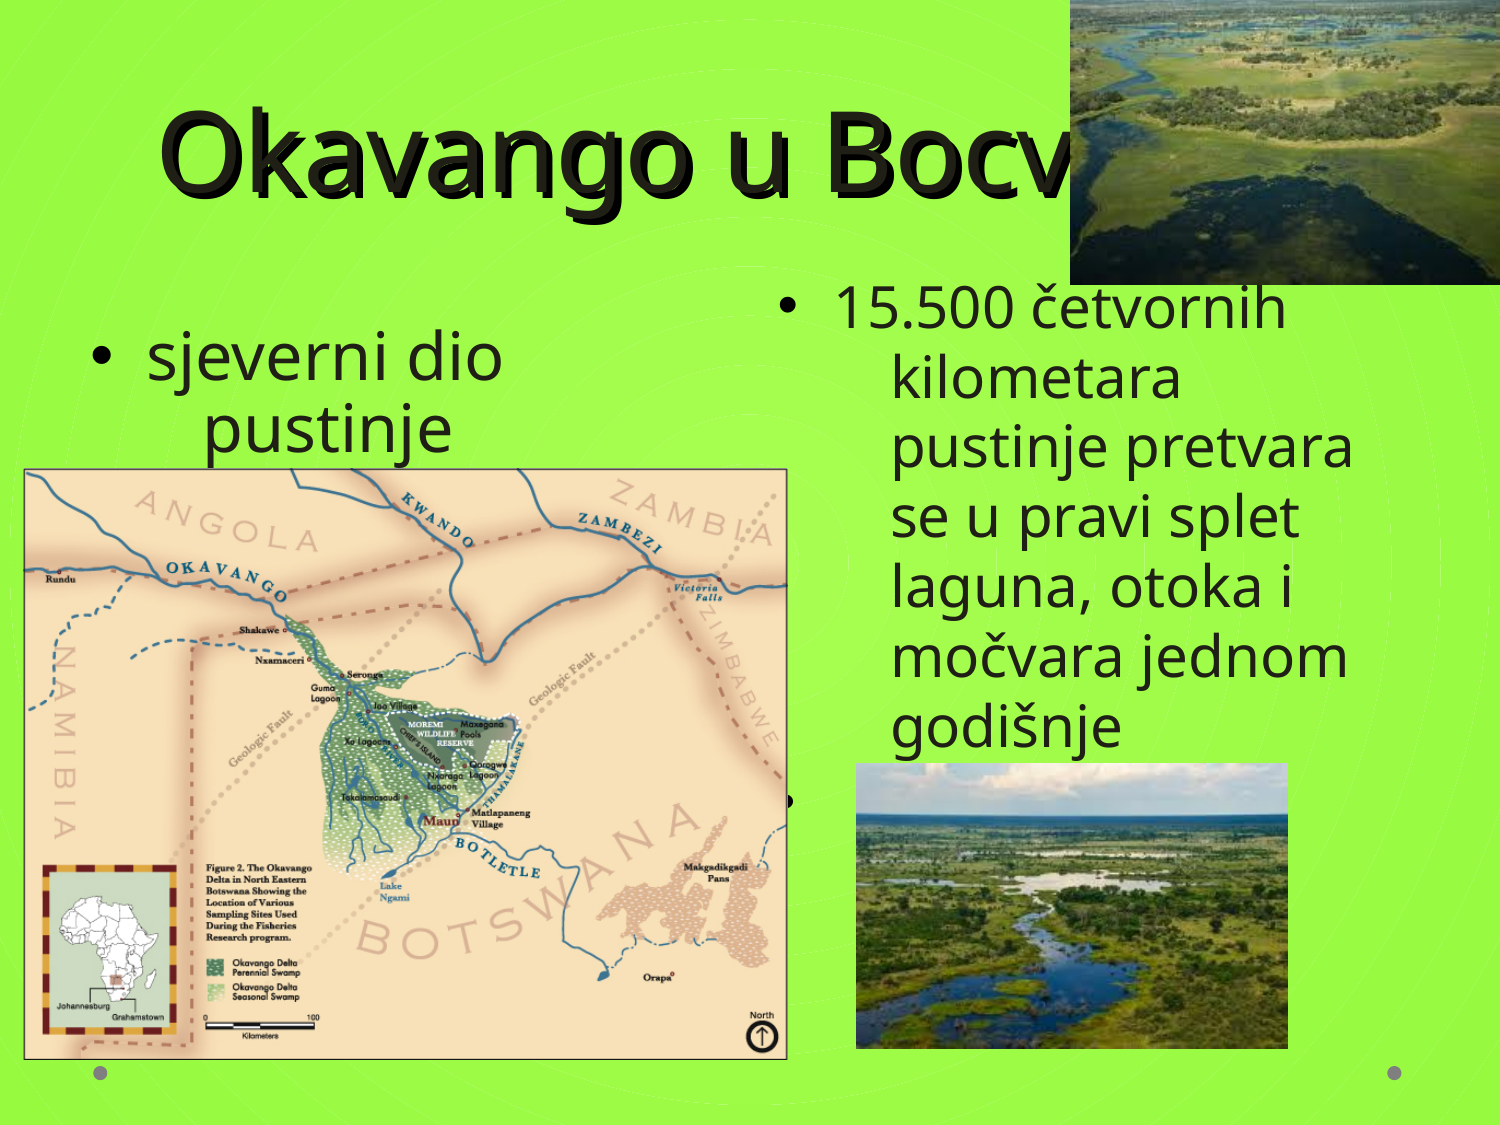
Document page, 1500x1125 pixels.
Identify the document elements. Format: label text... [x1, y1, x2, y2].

picture [856, 764, 1288, 1049]
picture [1070, 0, 1500, 285]
list 15.500 četvornih kilometara pustinje pretvara se u pravi splet laguna, otoka i močvara jednom godišnje [762, 262, 1426, 1005]
list sjeverni dio pustinje Kalahari [75, 314, 738, 468]
title Okavango u Bocvani [35, 35, 1070, 223]
picture [23, 468, 788, 1060]
